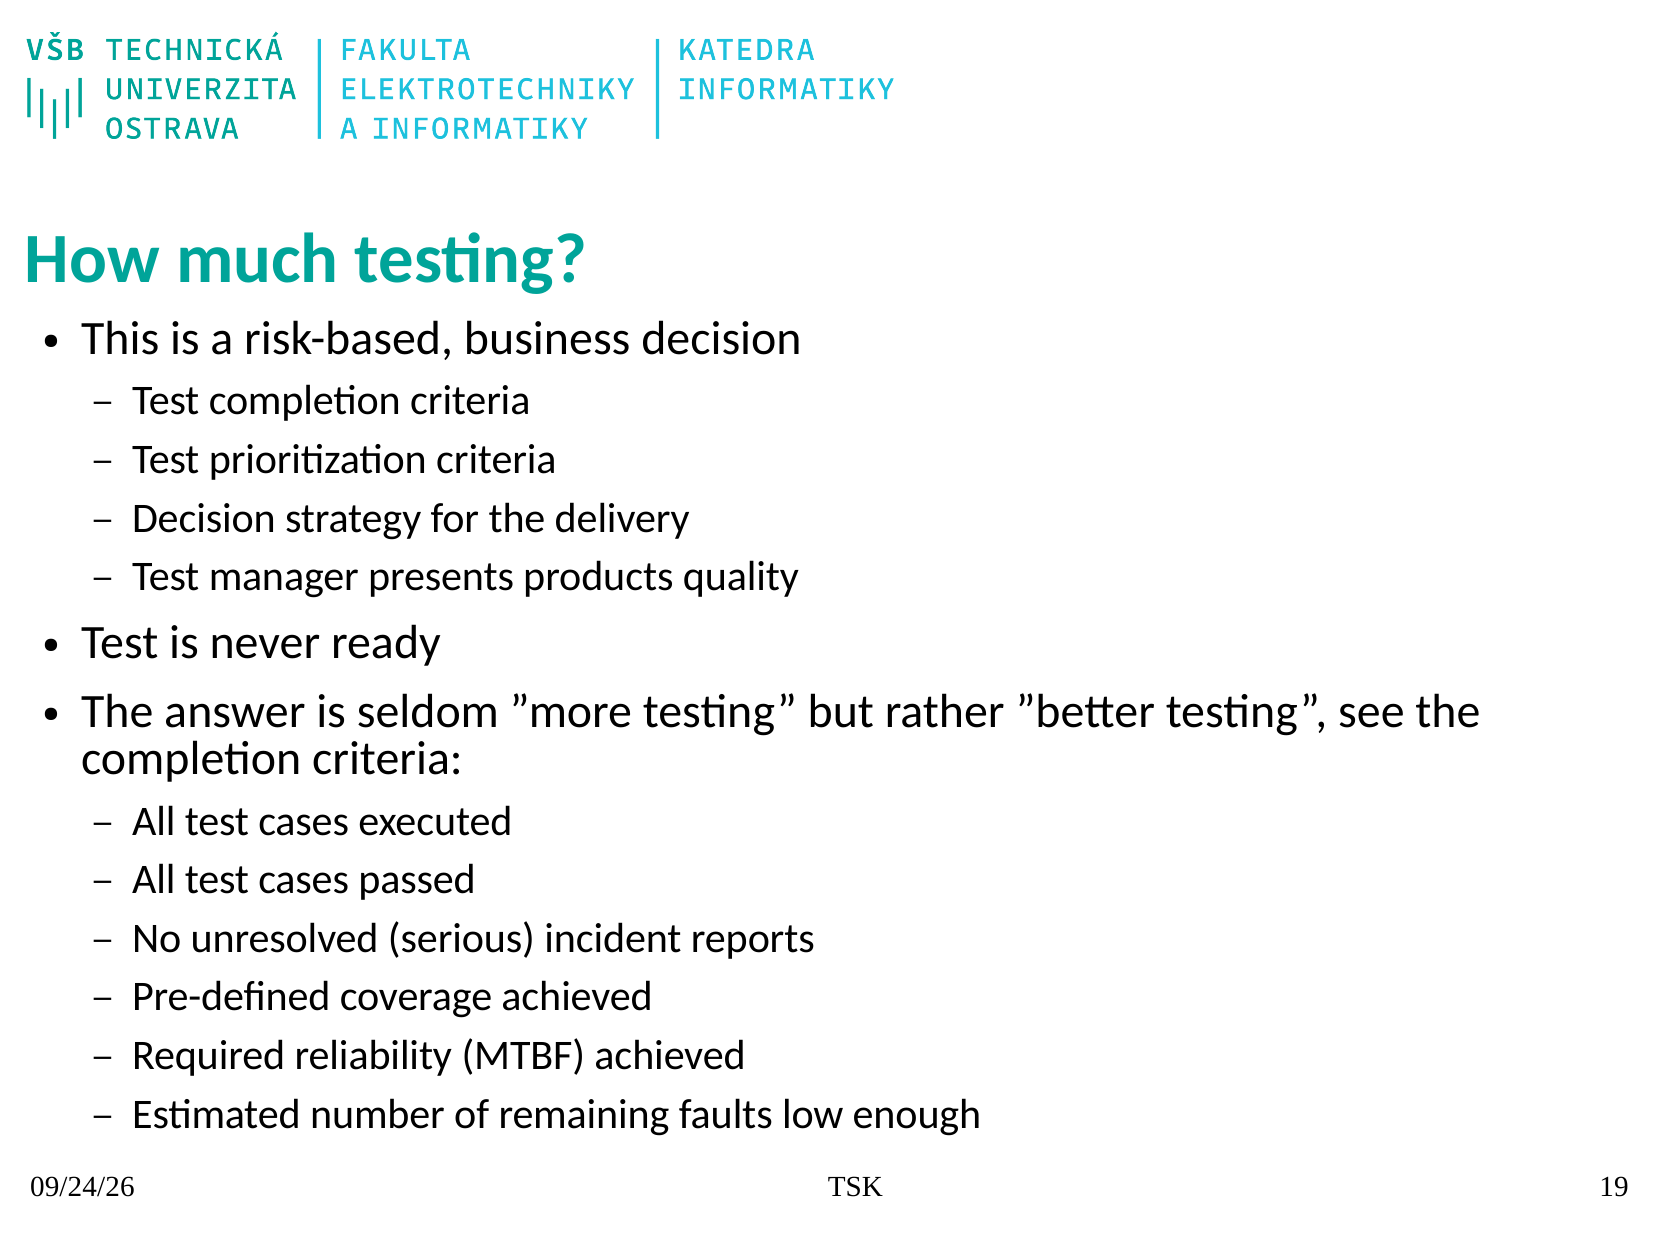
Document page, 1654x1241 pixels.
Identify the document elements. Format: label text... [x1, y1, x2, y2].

picture [26, 31, 894, 139]
list This is a risk-based, business decision Test completion criteria Test prioritization criteria Decision strategy for the delivery Test manager presents products quality Test is never ready The answer is seldom ”more testing” but rather ”better testing”, see the completion criteria: All test cases executed All test cases passed No unresolved (serious) incident reports Pre-defined coverage achieved Required reliability (MTBF) achieved Estimated number of remaining faults low enough [30, 318, 1629, 1146]
title How much testing? [24, 169, 1629, 300]
